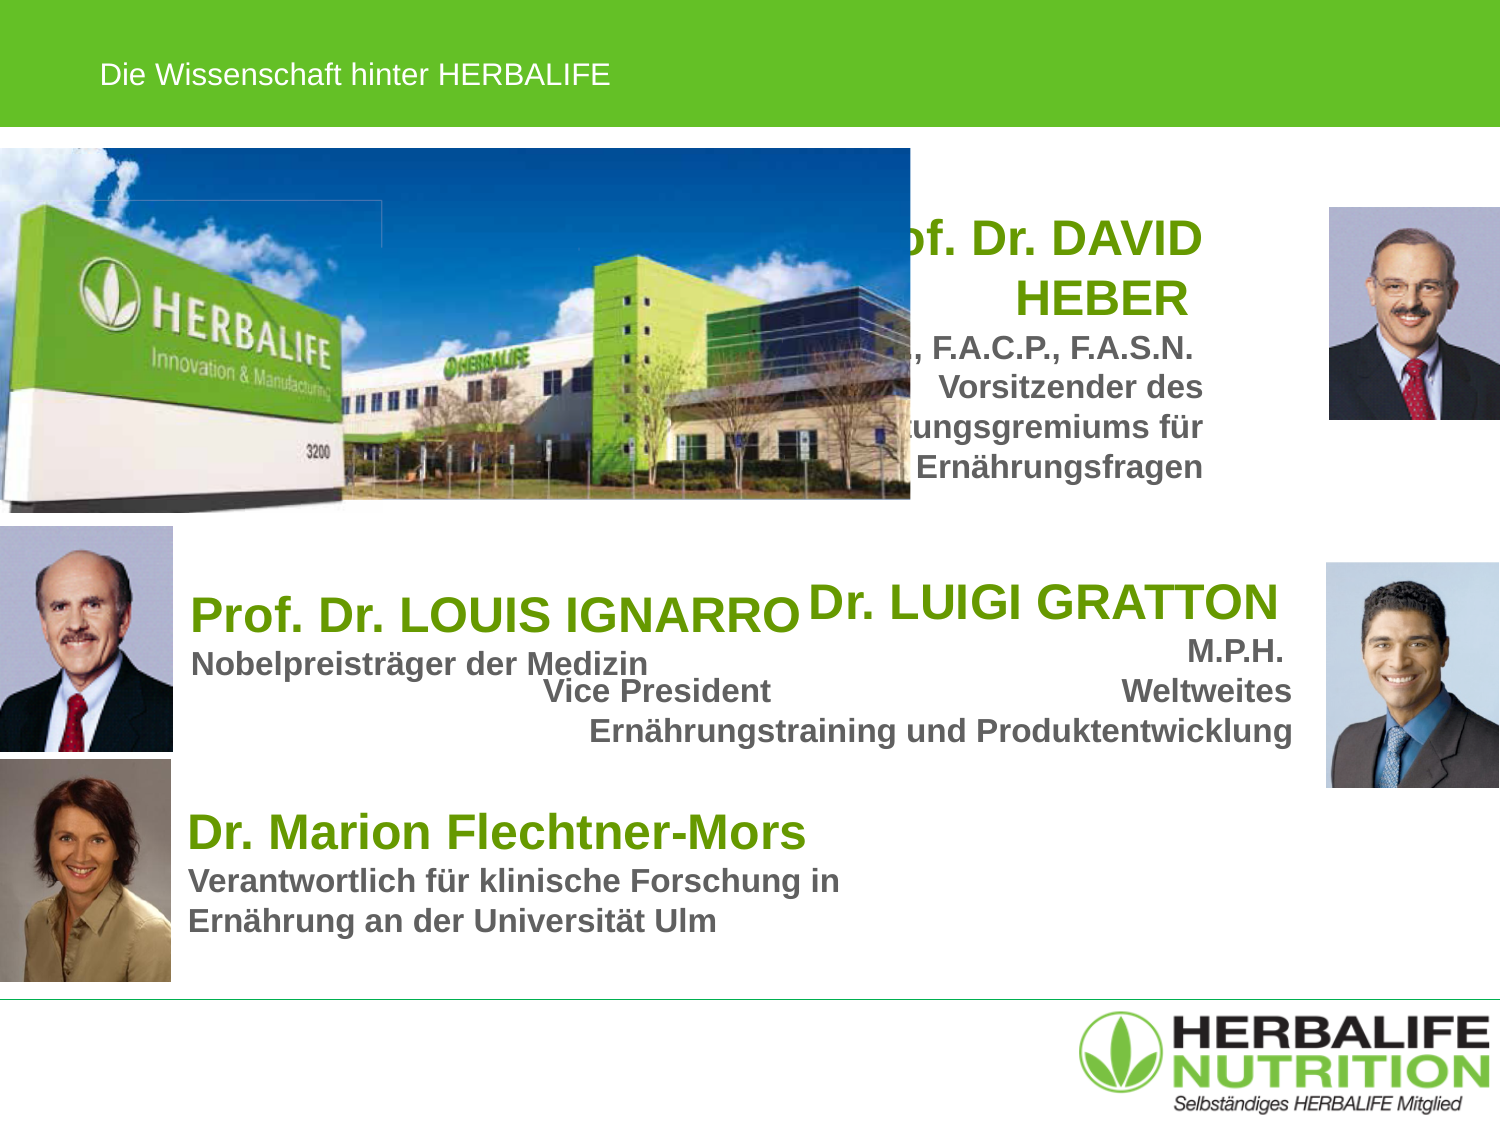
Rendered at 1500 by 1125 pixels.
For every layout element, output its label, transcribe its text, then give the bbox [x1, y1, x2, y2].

text_box Prof. Dr. LOUIS IGNARRO Nobelpreisträger der Medizin [175, 574, 527, 732]
text_box Prof. Dr. DAVID HEBER Ph.D., F.A.C.P., F.A.S.N. Vorsitzender des Beratungsgremiums für Ernährungsfragen [911, 198, 1337, 497]
title Die Wissenschaft hinter HERBALIFE [84, 49, 1379, 140]
picture [1337, 207, 1500, 420]
picture [0, 148, 911, 513]
picture [1326, 562, 1499, 788]
text_box Dr. LUIGI GRATTON M.P.H. Vice President Weltweites Ernährungstraining und Produktentwicklung [527, 562, 1316, 800]
picture [0, 759, 171, 982]
text_box Dr. Marion Flechtner-Mors Verantwortlich für klinische Forschung in Ernährung an der Universität Ulm [172, 792, 875, 949]
picture [0, 526, 173, 752]
